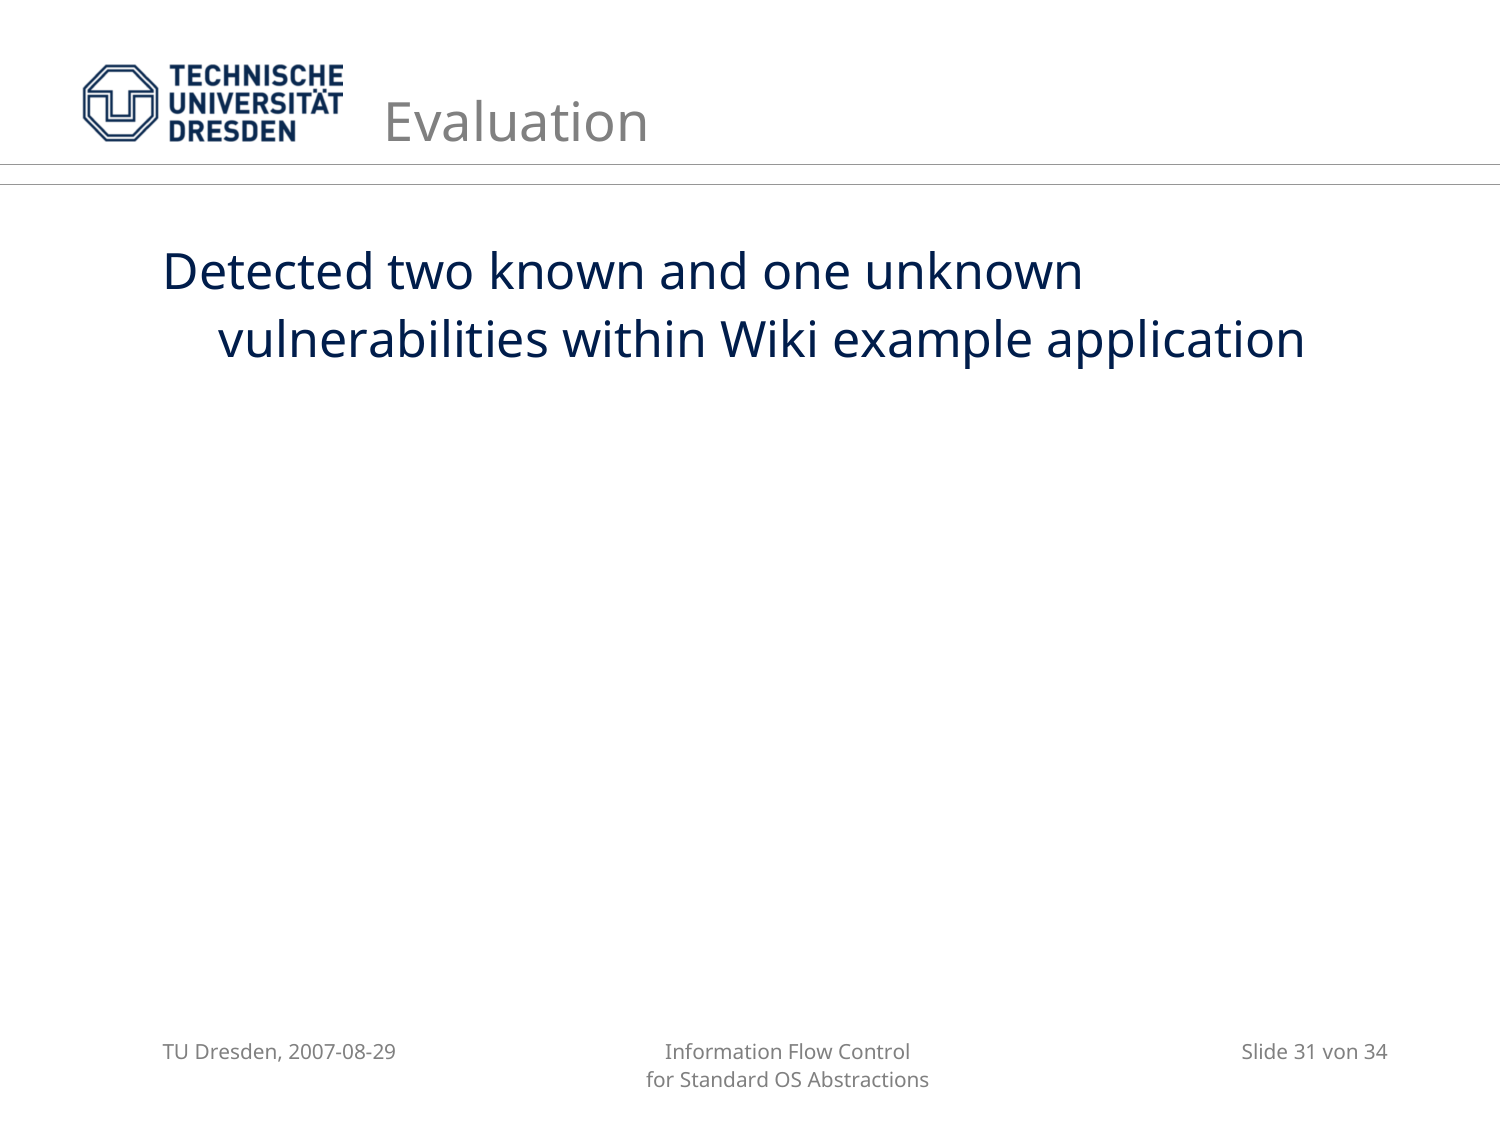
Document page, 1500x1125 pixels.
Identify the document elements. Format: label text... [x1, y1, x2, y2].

title Evaluation [383, 87, 1468, 154]
picture [82, 64, 343, 142]
list Detected two known and one unknown vulnerabilities within Wiki example application [162, 236, 1388, 990]
